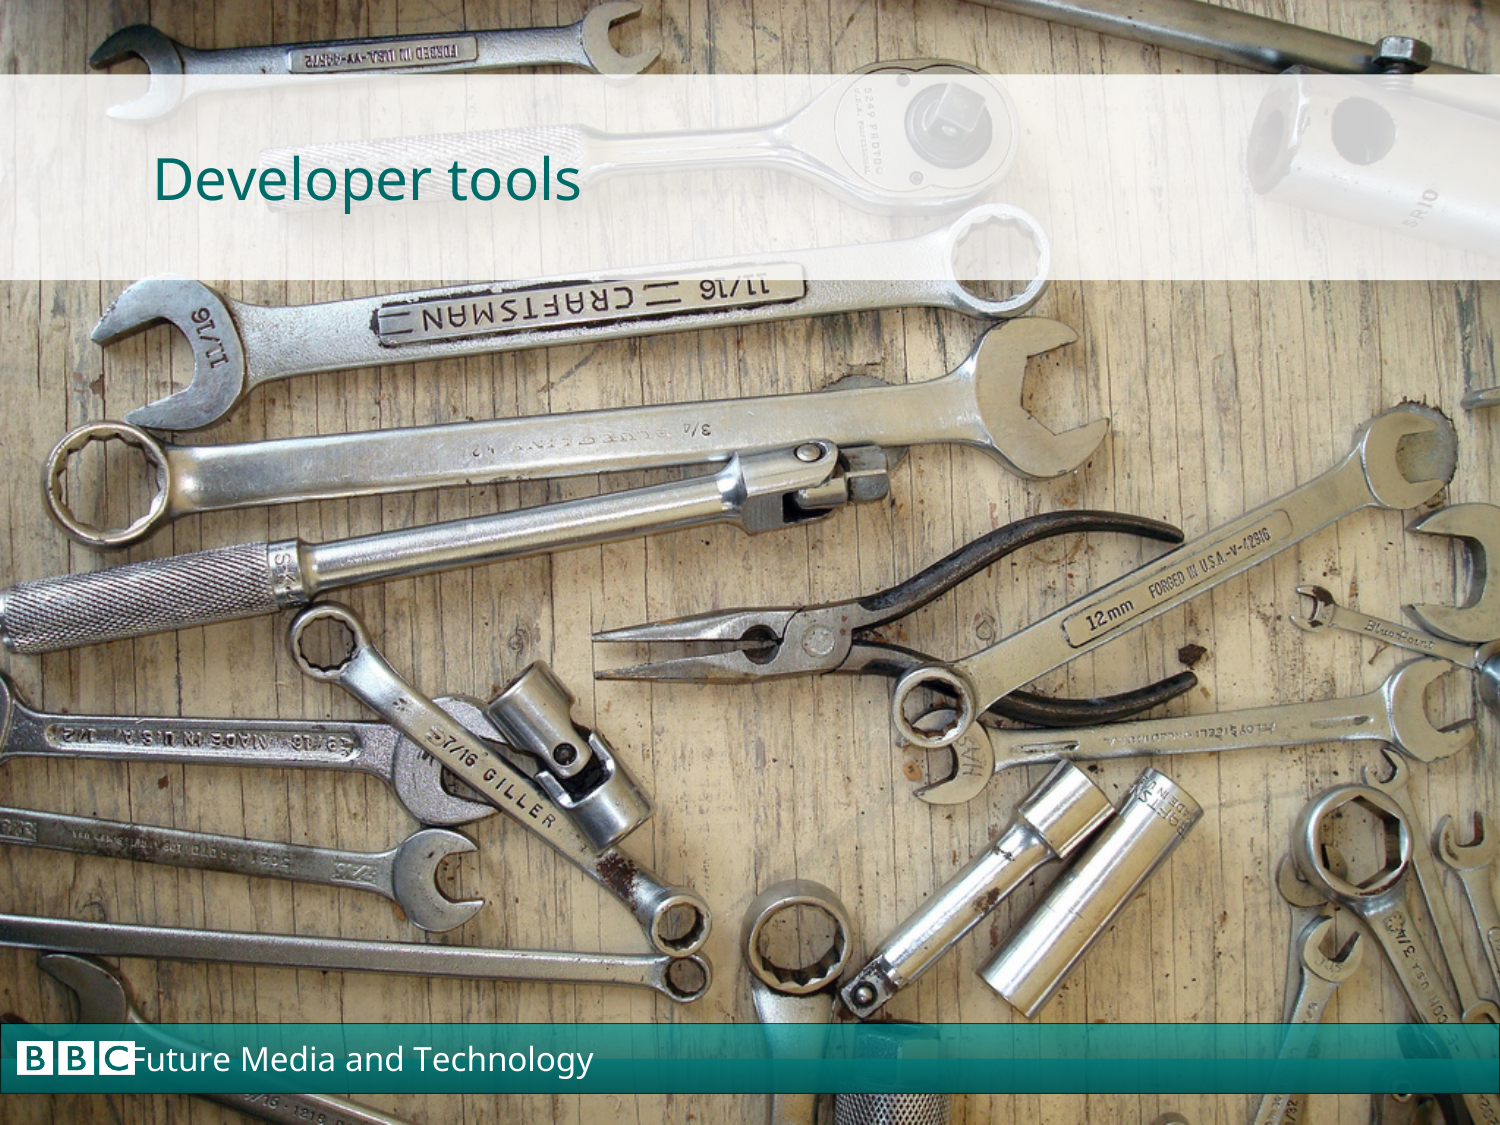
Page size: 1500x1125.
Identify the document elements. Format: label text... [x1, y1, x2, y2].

picture [0, 281, 1500, 1058]
picture [0, 0, 1500, 74]
picture [0, 1094, 1500, 1125]
title Developer tools [137, 84, 1426, 272]
picture [17, 1041, 135, 1075]
